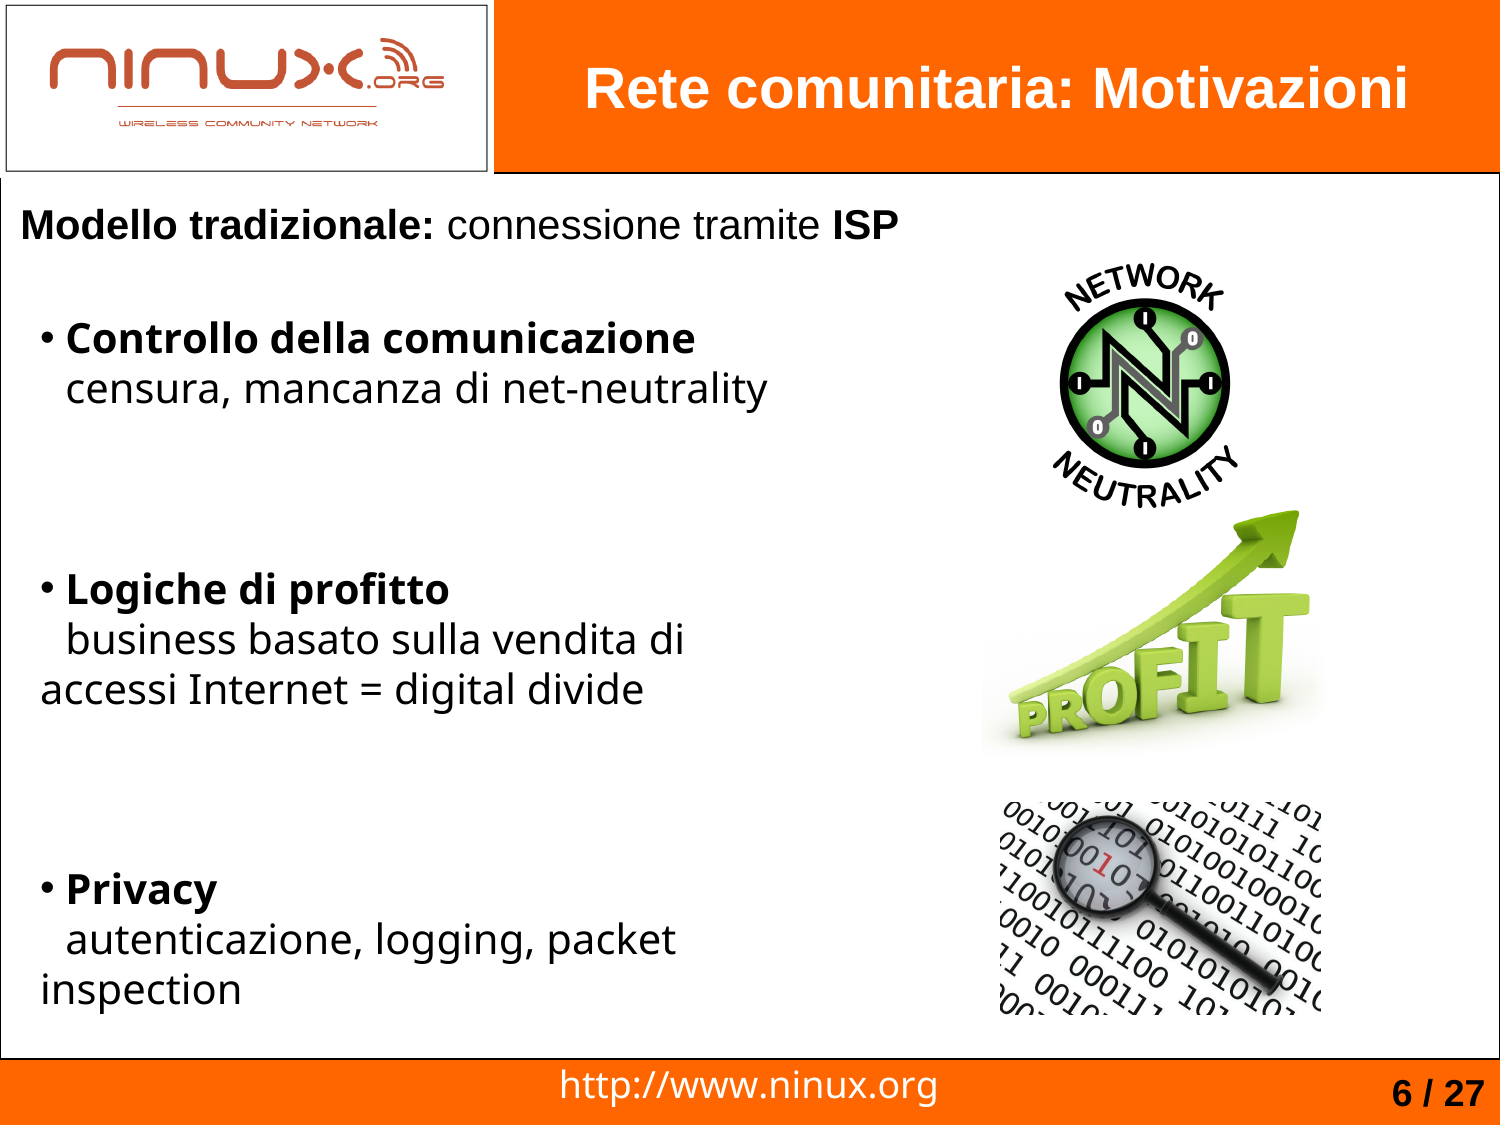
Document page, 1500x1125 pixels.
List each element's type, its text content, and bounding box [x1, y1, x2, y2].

picture [982, 249, 1330, 759]
text_box http://www.ninux.org [0, 1053, 1500, 1125]
picture [0, 0, 494, 178]
text_box <numero> / 27 [1257, 1061, 1500, 1125]
text_box Controllo della comunicazione censura, mancanza di net-neutrality Logiche di profitto business basato sulla vendita di accessi Internet = digital divide Privacy autenticazione, logging, packet inspection [25, 254, 885, 1053]
title Rete comunitaria: Motivazioni [495, 17, 1500, 160]
text_box Modello tradizionale: connessione tramite ISP [5, 190, 1487, 255]
picture [1000, 802, 1321, 1016]
